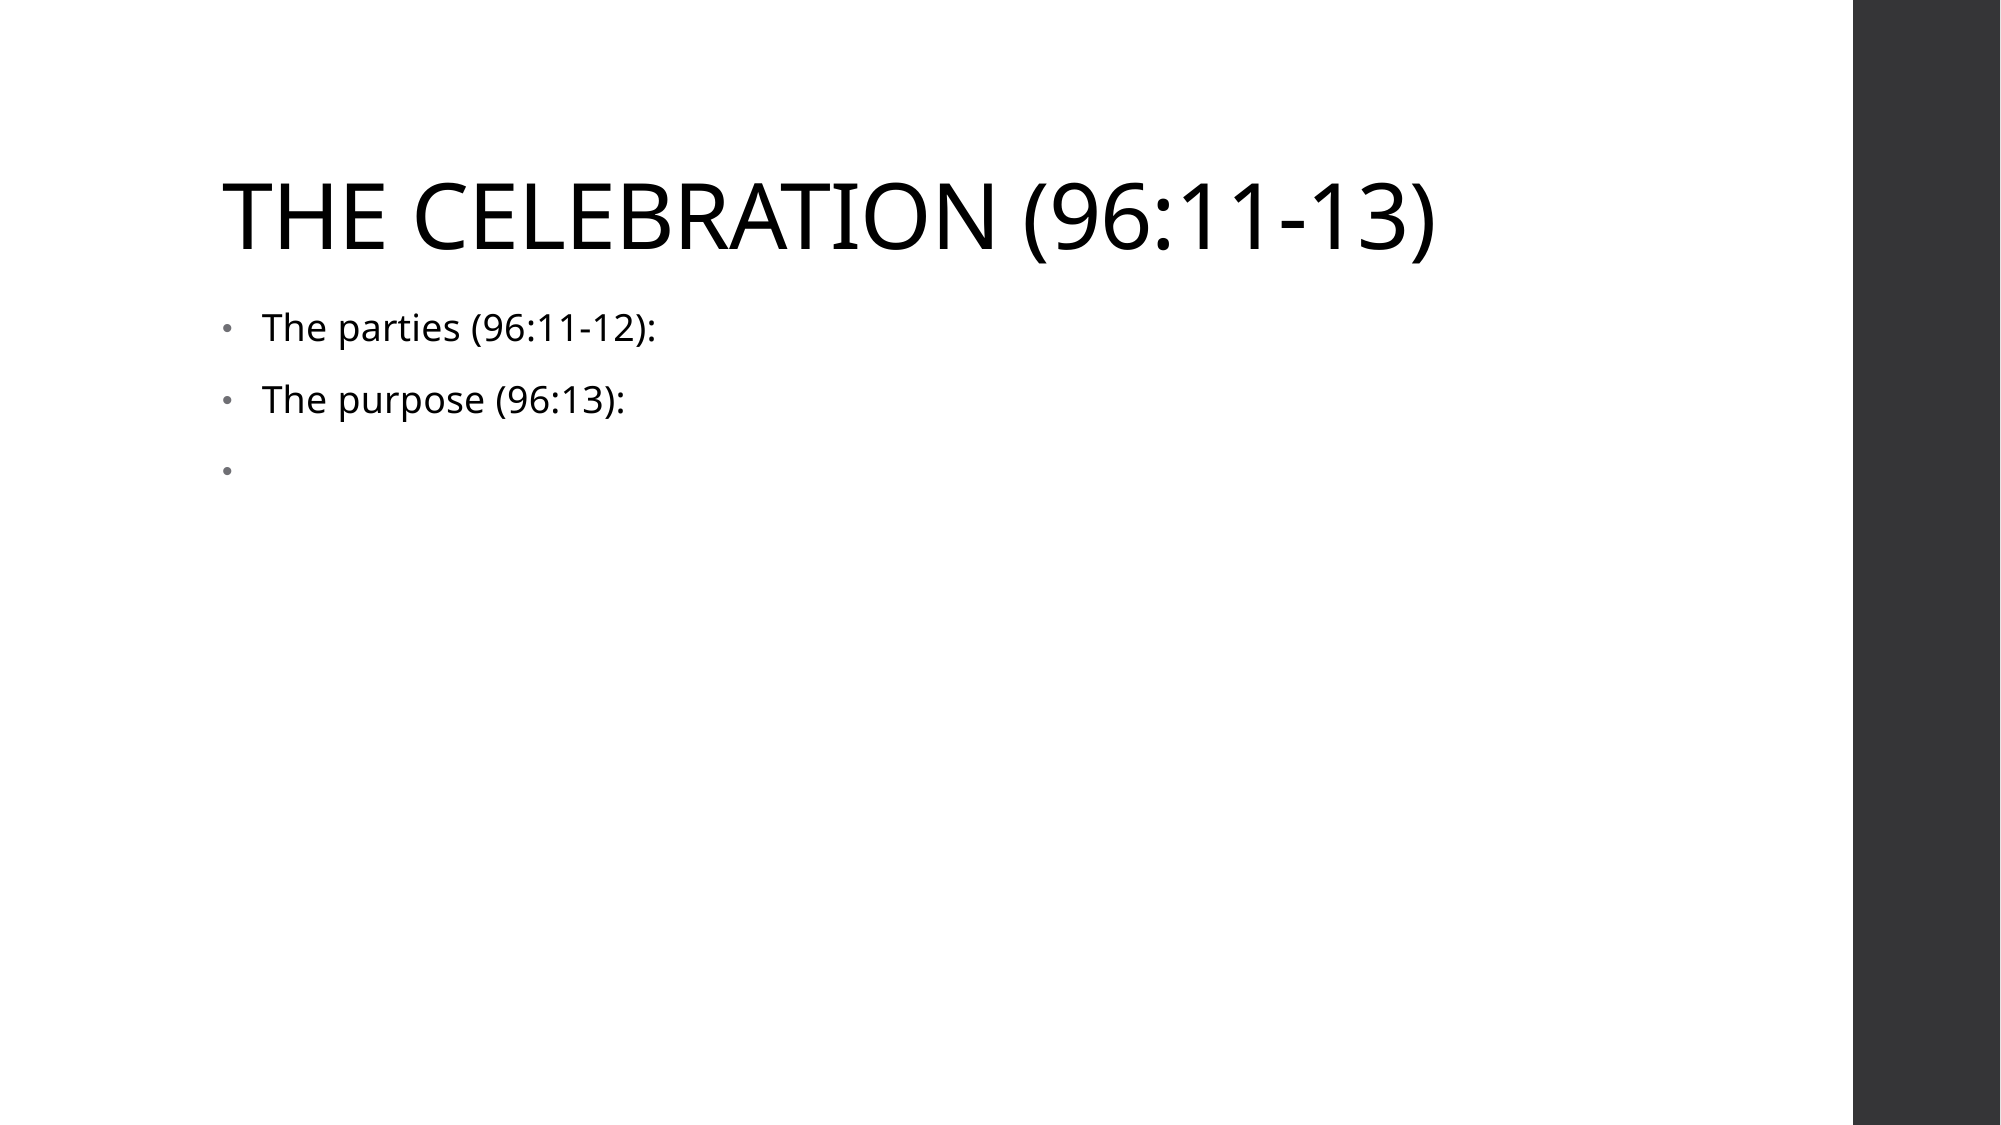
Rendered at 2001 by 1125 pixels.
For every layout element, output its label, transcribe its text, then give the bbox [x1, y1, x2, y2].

title THE CELEBRATION (96:11-13) [206, 60, 1797, 278]
list The parties (96:11-12): The purpose (96:13): [206, 299, 1617, 1014]
